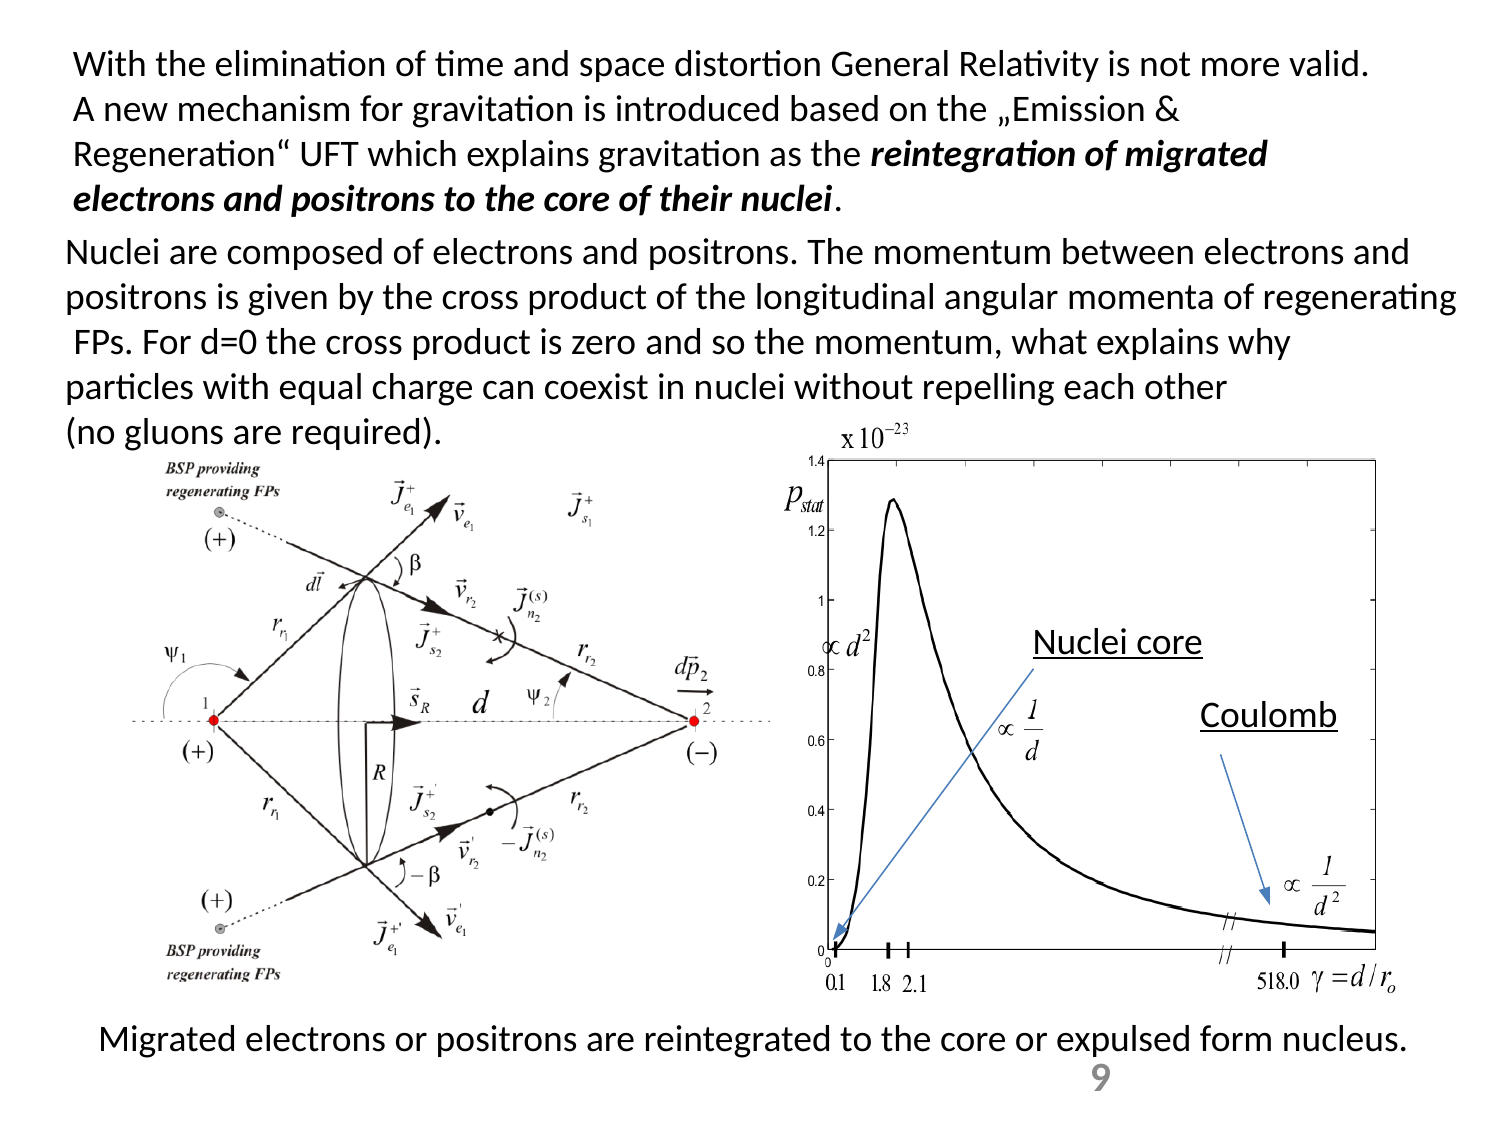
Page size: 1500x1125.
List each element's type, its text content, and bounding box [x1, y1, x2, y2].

list With the elimination of time and space distortion General Relativity is not more valid. A new mechanism for gravitation is introduced based on the „Emission & Regeneration“ UFT which explains gravitation as the reintegration of migrated electrons and positrons to the core of their nuclei. [57, 30, 1408, 219]
picture [779, 341, 1398, 1002]
picture [132, 462, 770, 983]
text_box [1074, 1067, 1426, 1103]
text_box Migrated electrons or positrons are reintegrated to the core or expulsed form nucleus. [83, 1006, 1457, 1067]
text_box Nuclei core [1017, 609, 1221, 670]
text_box Nuclei are composed of electrons and positrons. The momentum between electrons and positrons is given by the cross product of the longitudinal angular momenta of regenerating FPs. For d=0 the cross product is zero and so the momentum, what explains why particles with equal charge can coexist in nuclei without repelling each other (no gluons are required). [50, 219, 1490, 463]
text_box Coulomb [1185, 682, 1355, 743]
